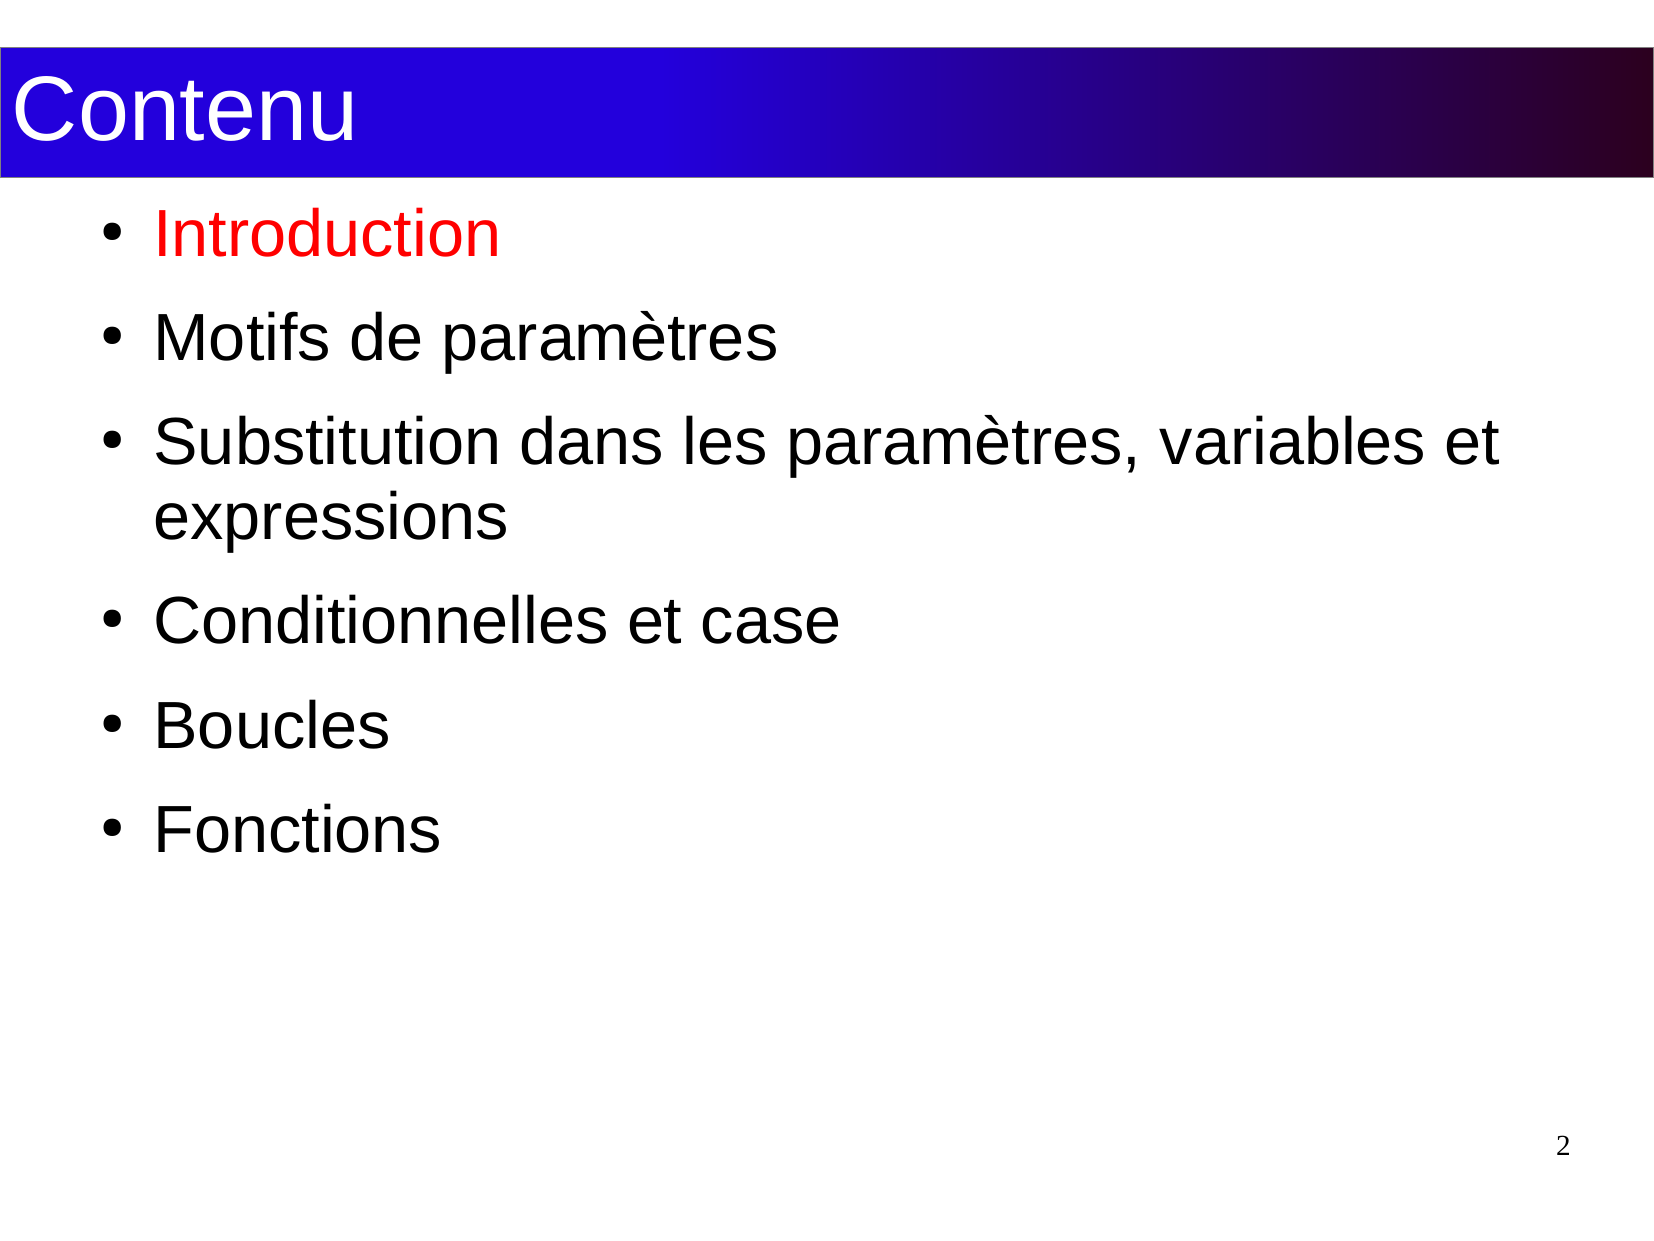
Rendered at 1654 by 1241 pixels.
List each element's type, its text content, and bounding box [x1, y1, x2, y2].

list Introduction Motifs de paramètres Substitution dans les paramètres, variables et expressions Conditionnelles et case Boucles Fonctions [82, 195, 1538, 916]
title Contenu [11, 5, 1642, 213]
